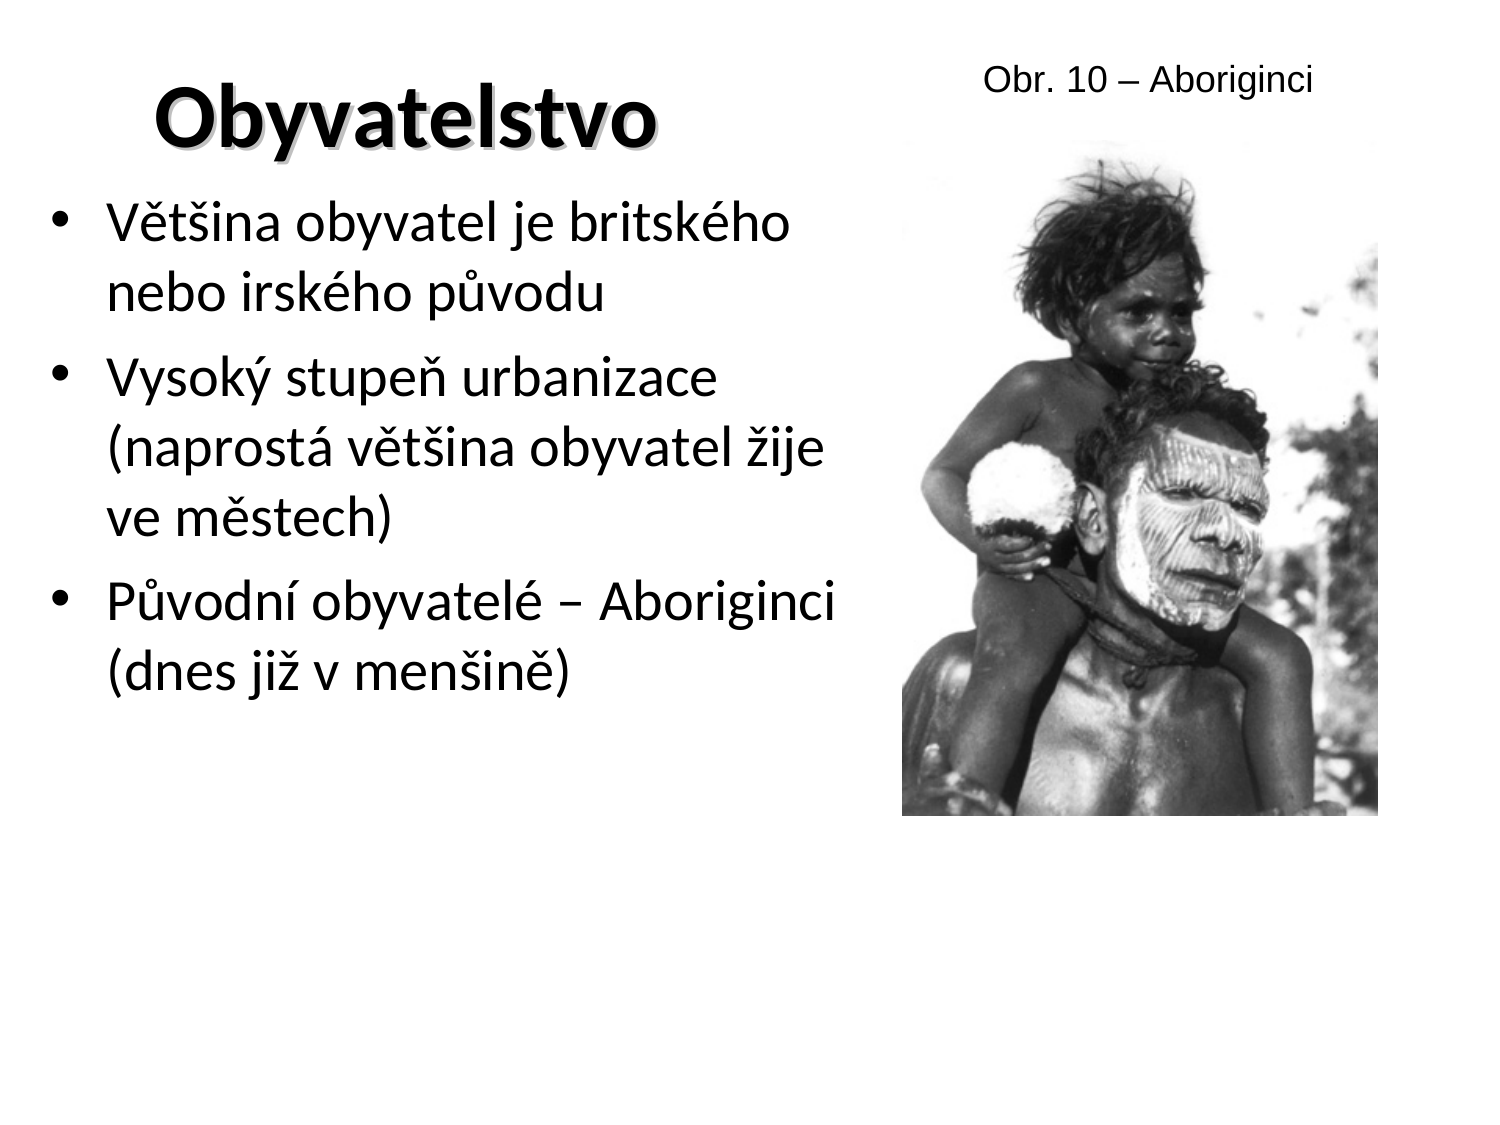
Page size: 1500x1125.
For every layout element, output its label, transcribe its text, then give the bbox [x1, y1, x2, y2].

title Obyvatelstvo [75, 45, 739, 175]
picture [902, 140, 1378, 816]
list Většina obyvatel je britského nebo irského původu Vysoký stupeň urbanizace (naprostá většina obyvatel žije ve městech) Původní obyvatelé – Aboriginci (dnes již v menšině) [35, 175, 879, 758]
text_box Obr. 10 – Aboriginci [949, 46, 1348, 108]
